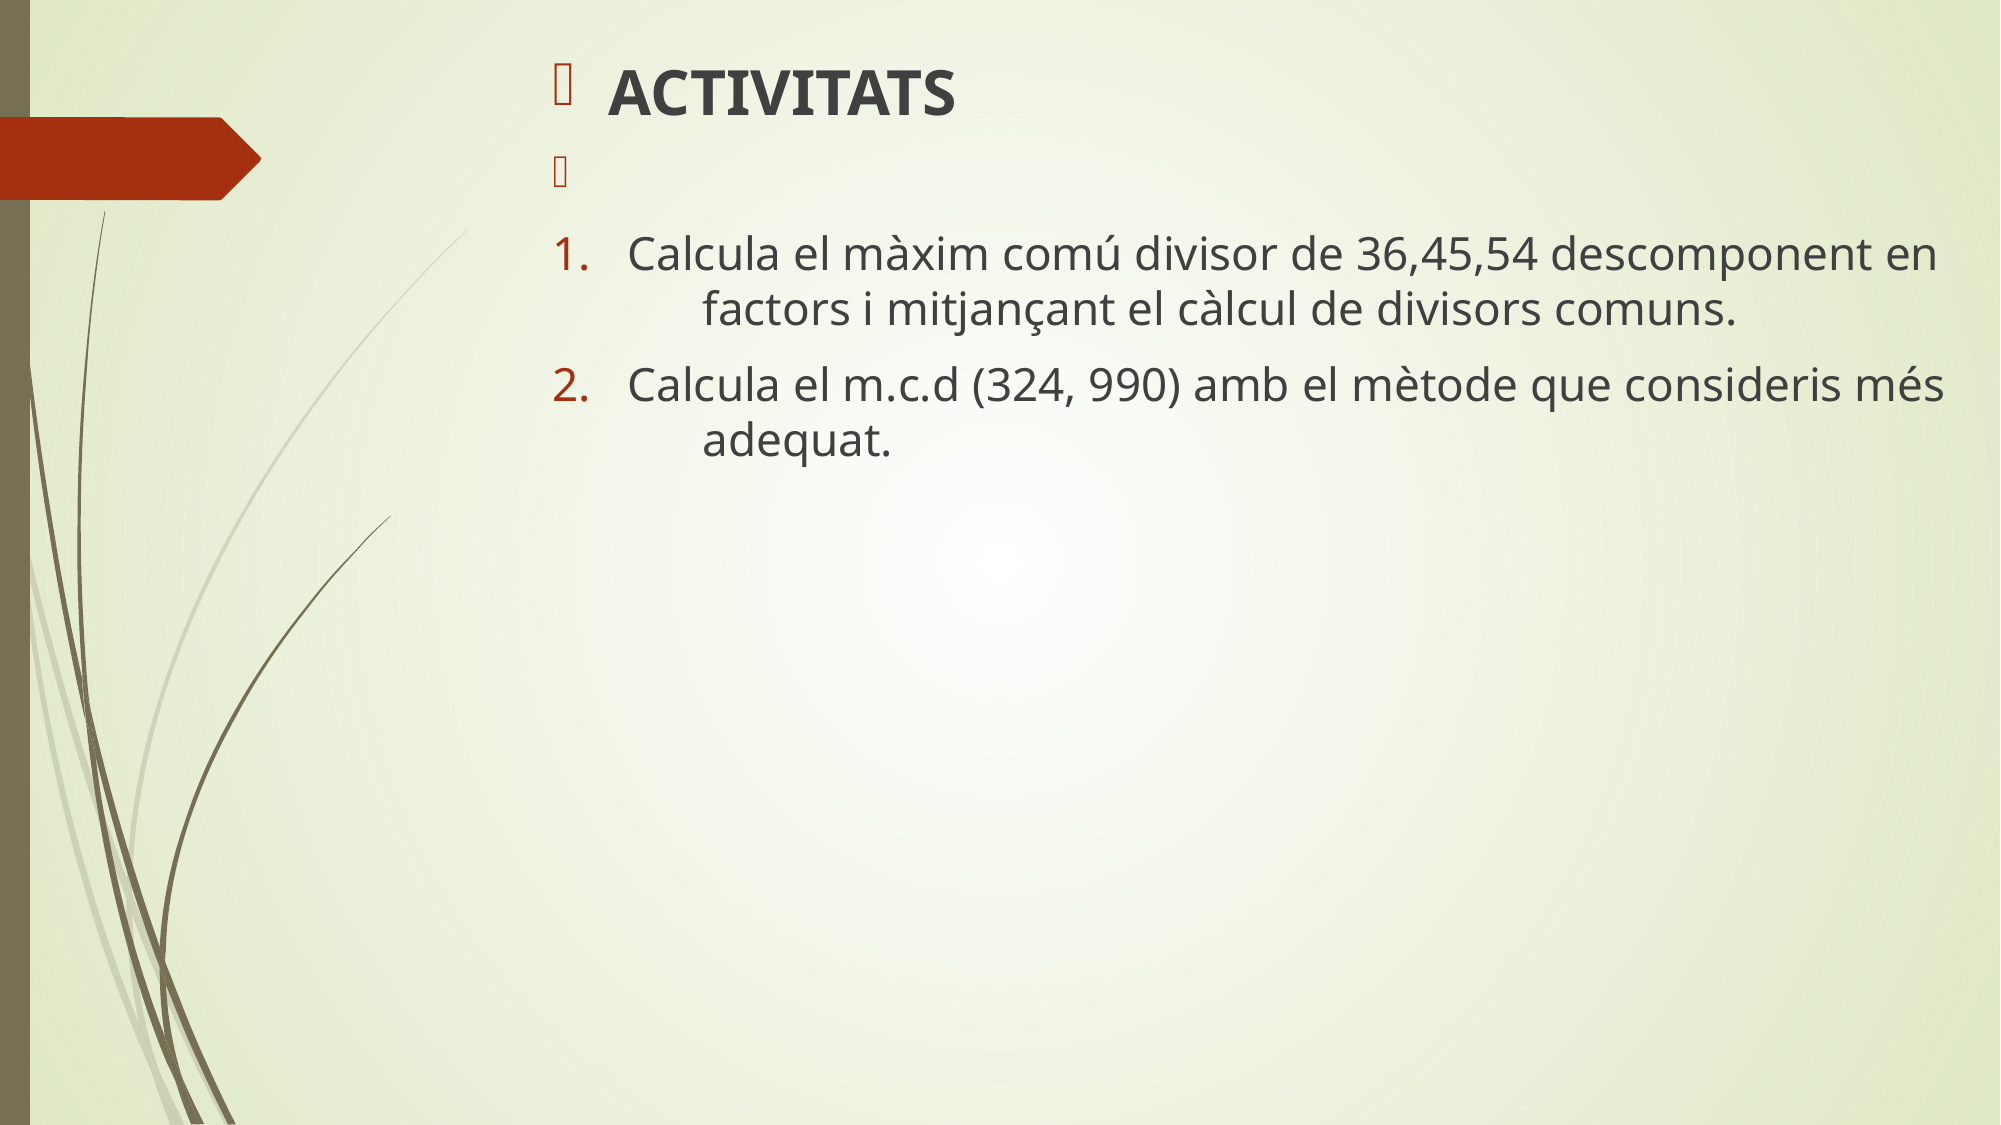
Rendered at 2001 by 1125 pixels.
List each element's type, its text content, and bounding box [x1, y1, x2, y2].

list ACTIVITATS Calcula el màxim comú divisor de 36,45,54 descomponent en factors i mitjançant el càlcul de divisors comuns. Calcula el m.c.d (324, 990) amb el mètode que consideris més adequat. [537, 45, 2000, 970]
